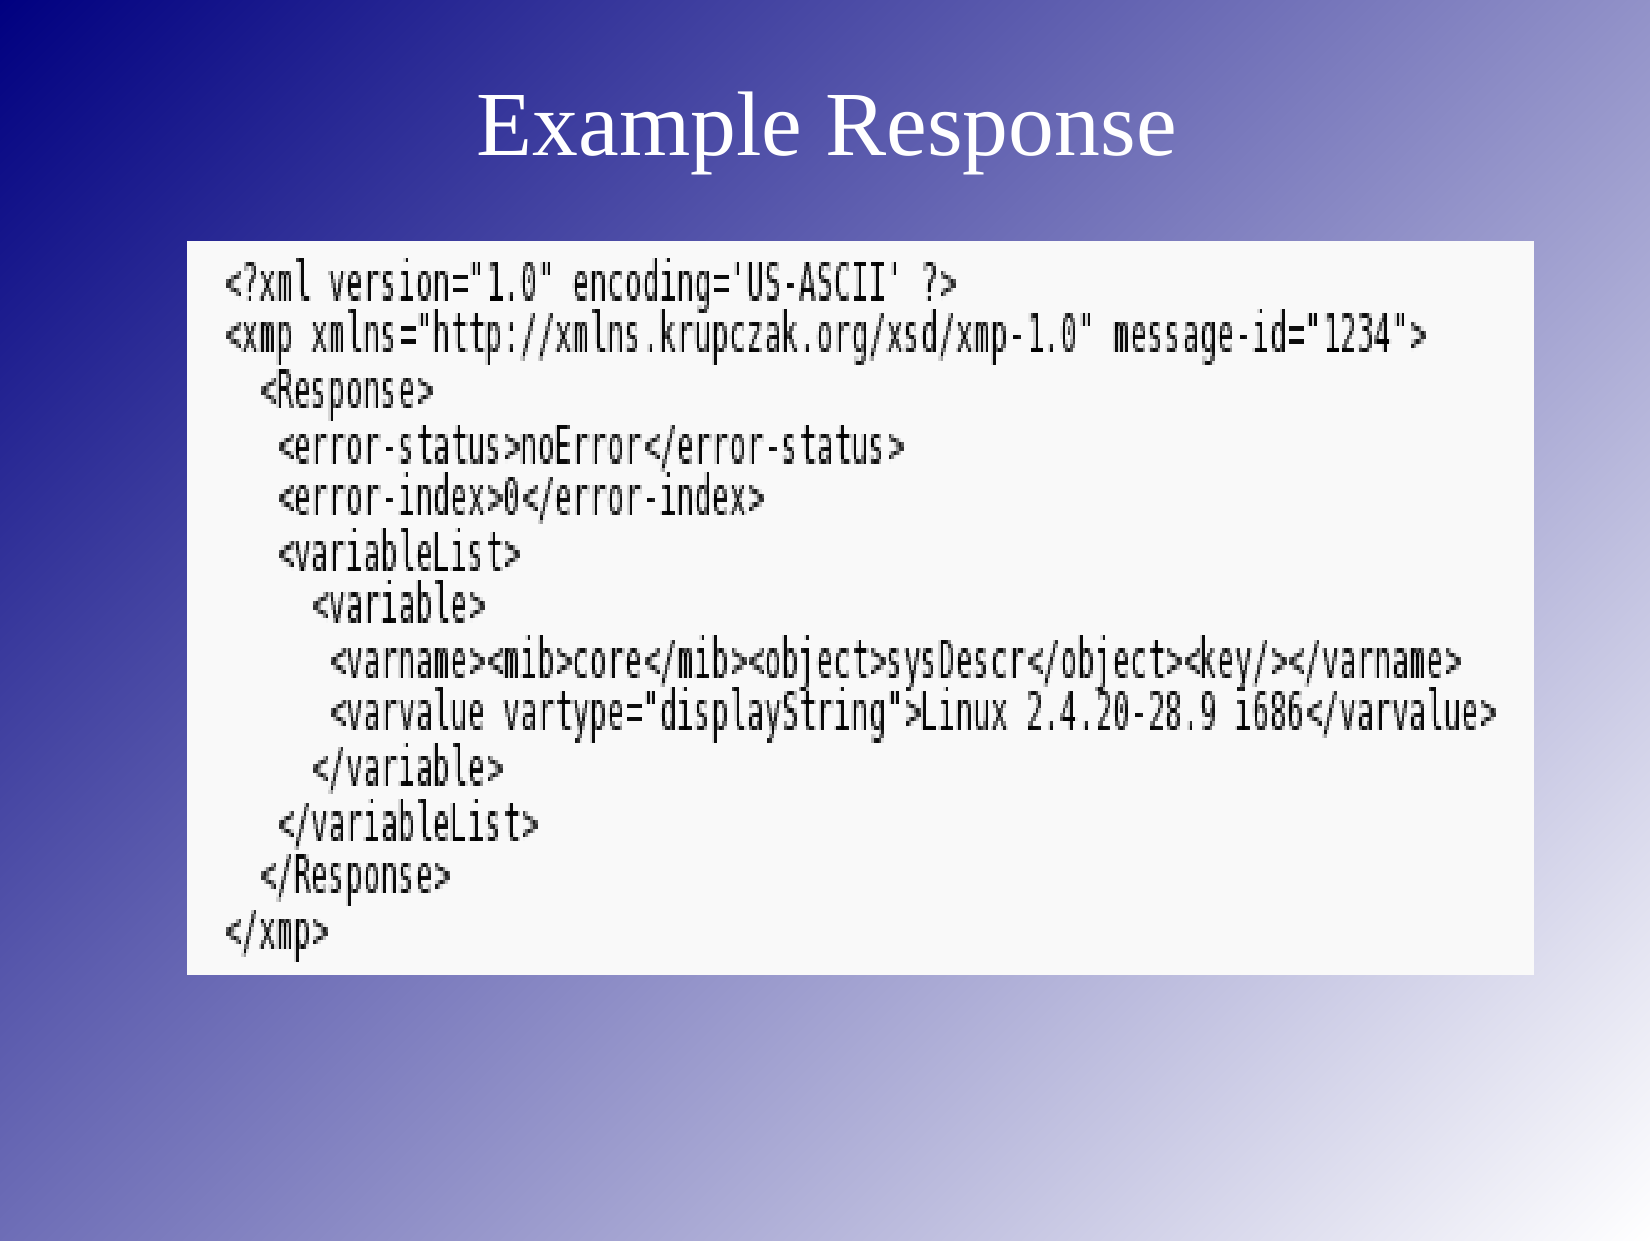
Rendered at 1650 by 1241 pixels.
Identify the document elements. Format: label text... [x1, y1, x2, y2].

title Example Response [123, 27, 1533, 221]
picture [187, 241, 1534, 976]
